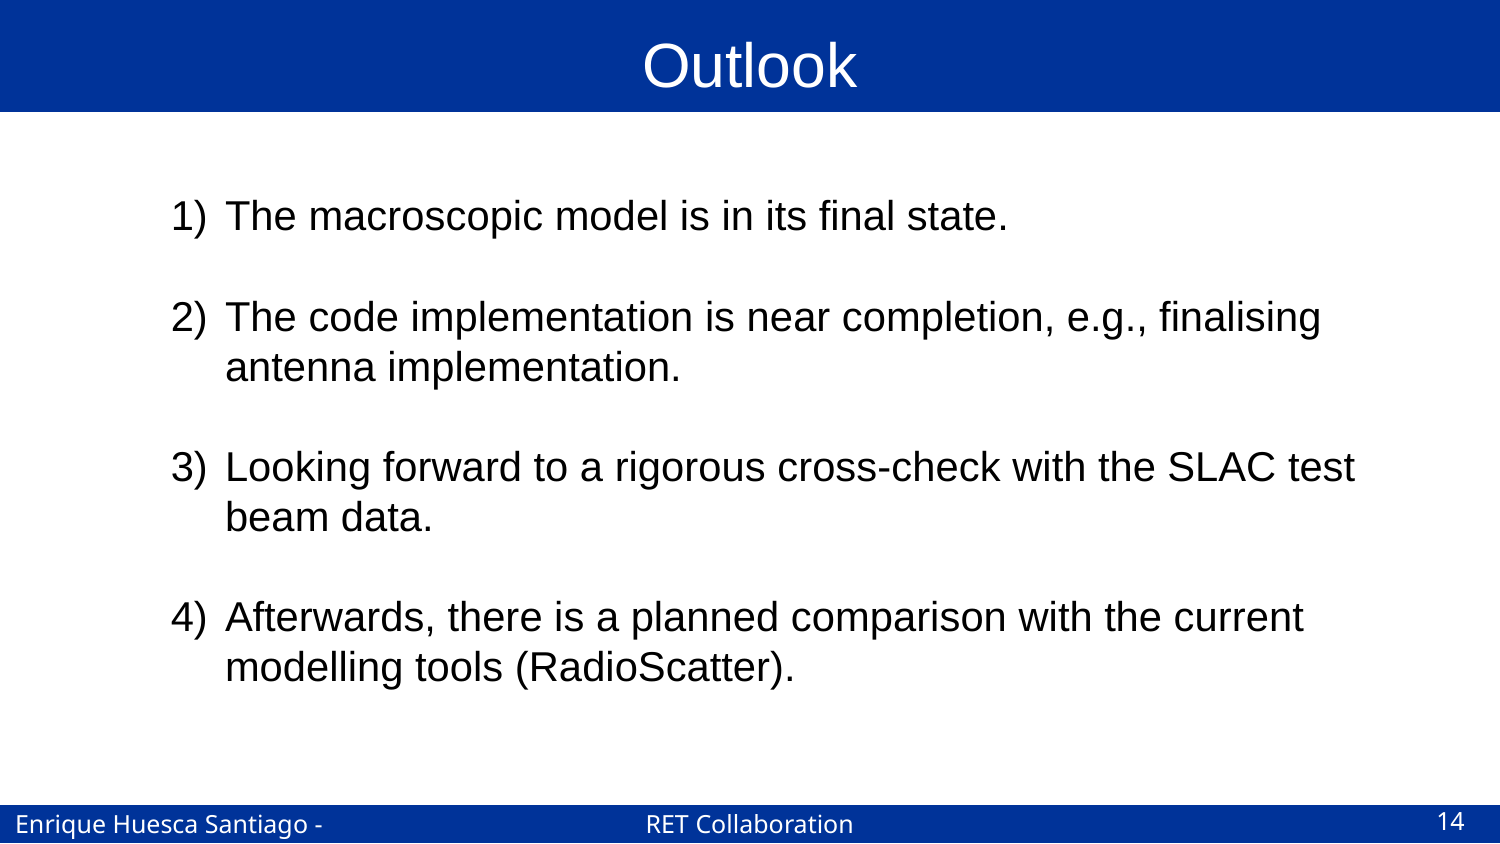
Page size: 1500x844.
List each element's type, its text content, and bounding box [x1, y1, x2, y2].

list The macroscopic model is in its final state. The code implementation is near completion, e.g., finalising antenna implementation. Looking forward to a rigorous cross-check with the SLAC test beam data. Afterwards, there is a planned comparison with the current modelling tools (RadioScatter). [150, 189, 1449, 750]
title Outlook [51, 15, 1449, 110]
slide_number <number> [1389, 789, 1480, 844]
